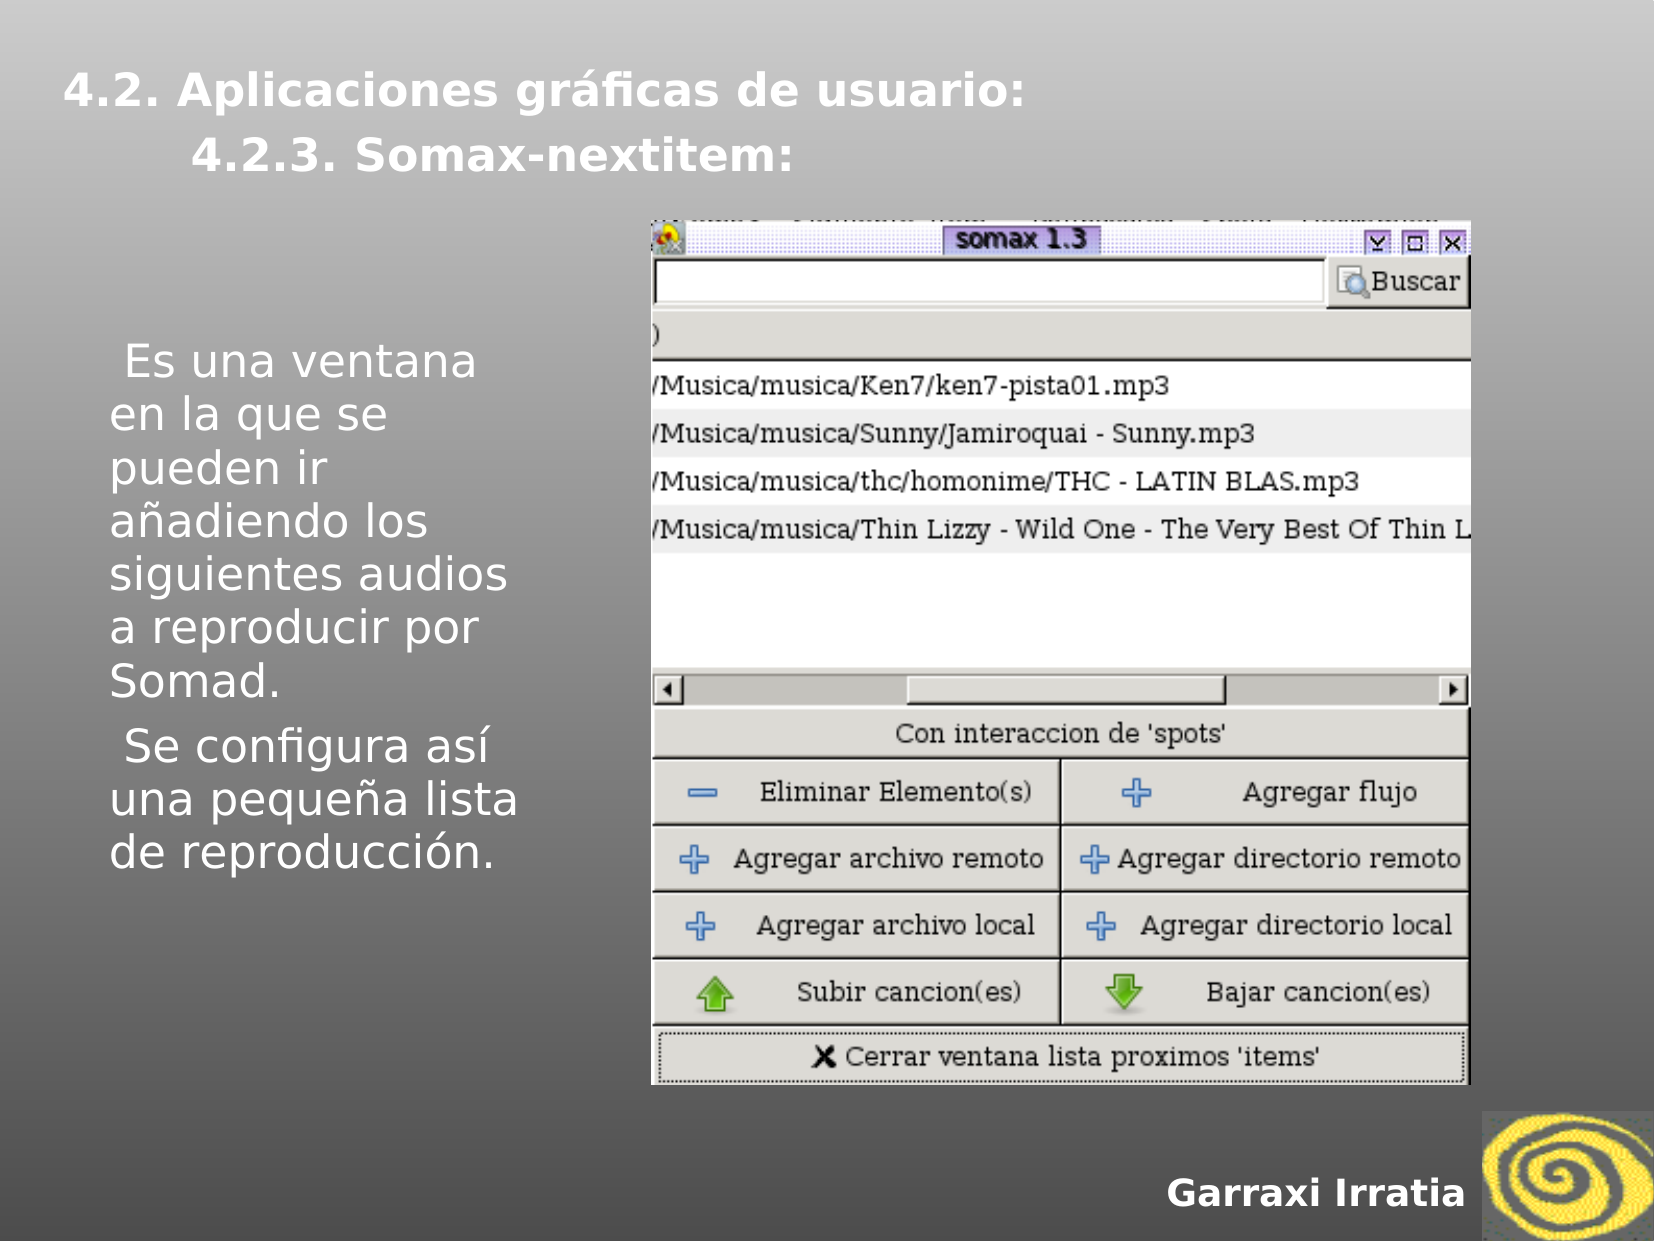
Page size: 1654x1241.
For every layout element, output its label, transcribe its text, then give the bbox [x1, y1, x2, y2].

text_box Es una ventana en la que se pueden ir añadiendo los siguientes audios a reproducir por Somad. Se configura así una pequeña lista de reproducción. [94, 327, 541, 959]
picture [651, 220, 1471, 1085]
text_box 4.2. Aplicaciones gráficas de usuario: 4.2.3. Somax-nextitem: [47, 56, 1550, 190]
picture [1482, 1111, 1654, 1241]
